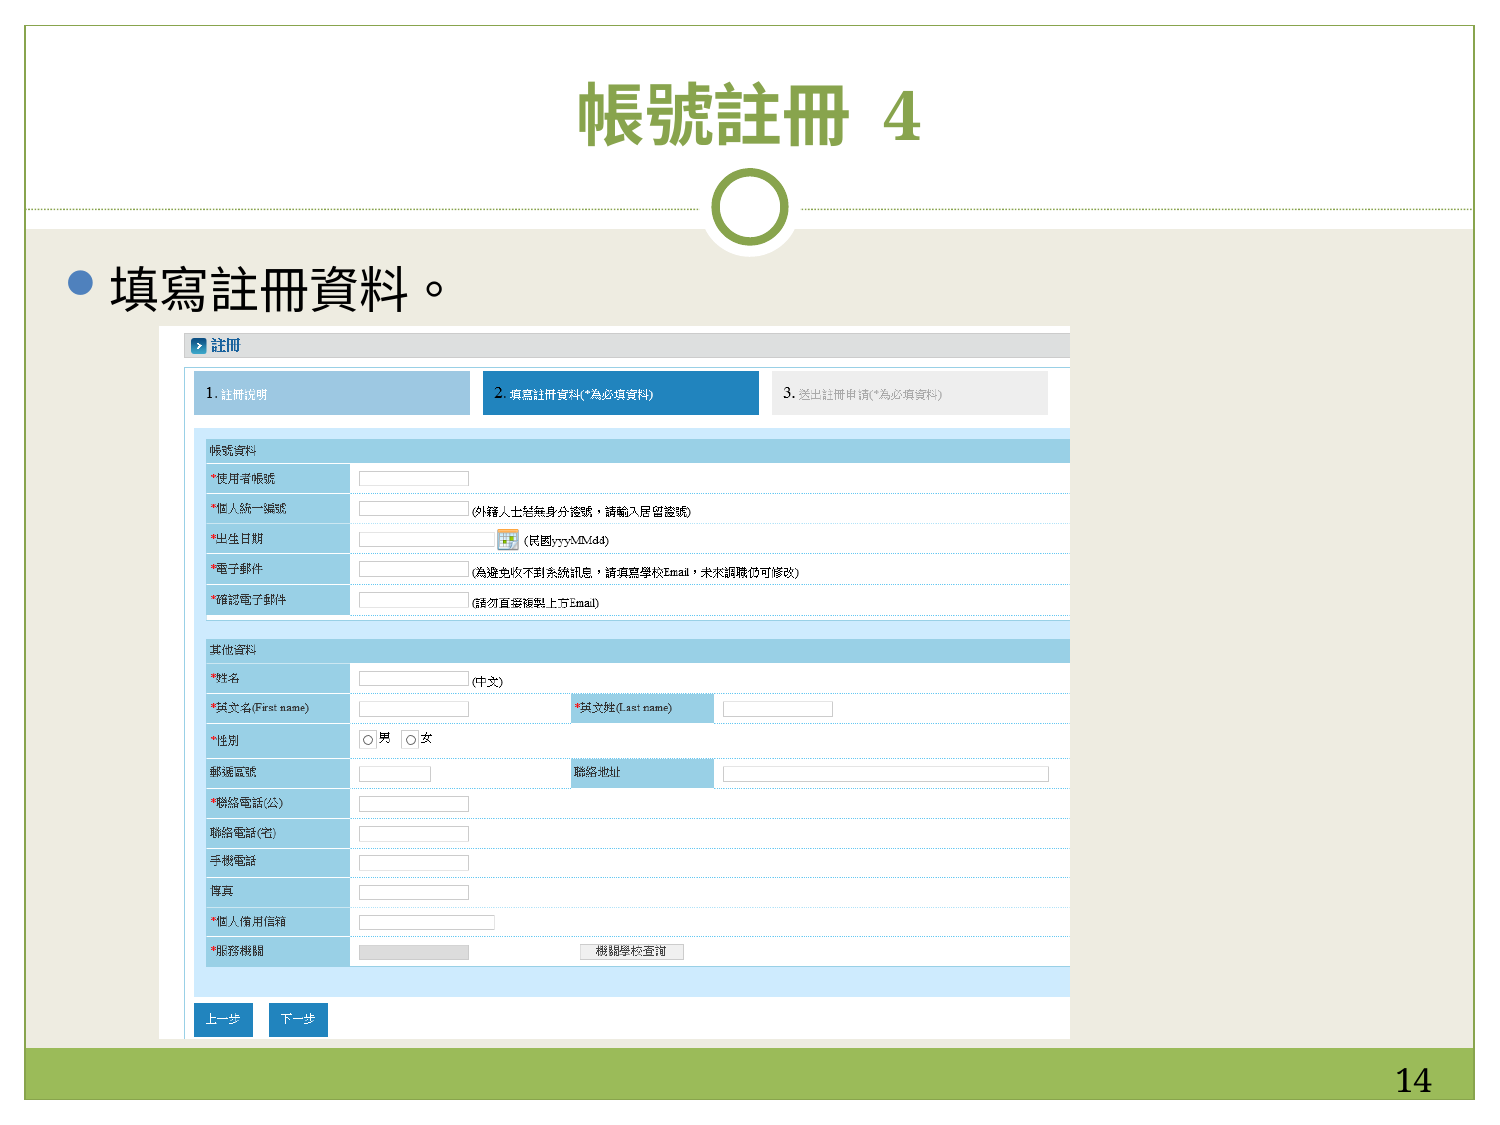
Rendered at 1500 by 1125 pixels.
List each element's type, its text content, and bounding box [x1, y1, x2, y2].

list 填寫註冊資料。 [49, 250, 1445, 1001]
text_box [1376, 1045, 1452, 1118]
title 帳號註冊 4 [49, 37, 1450, 162]
picture [159, 326, 1070, 1040]
